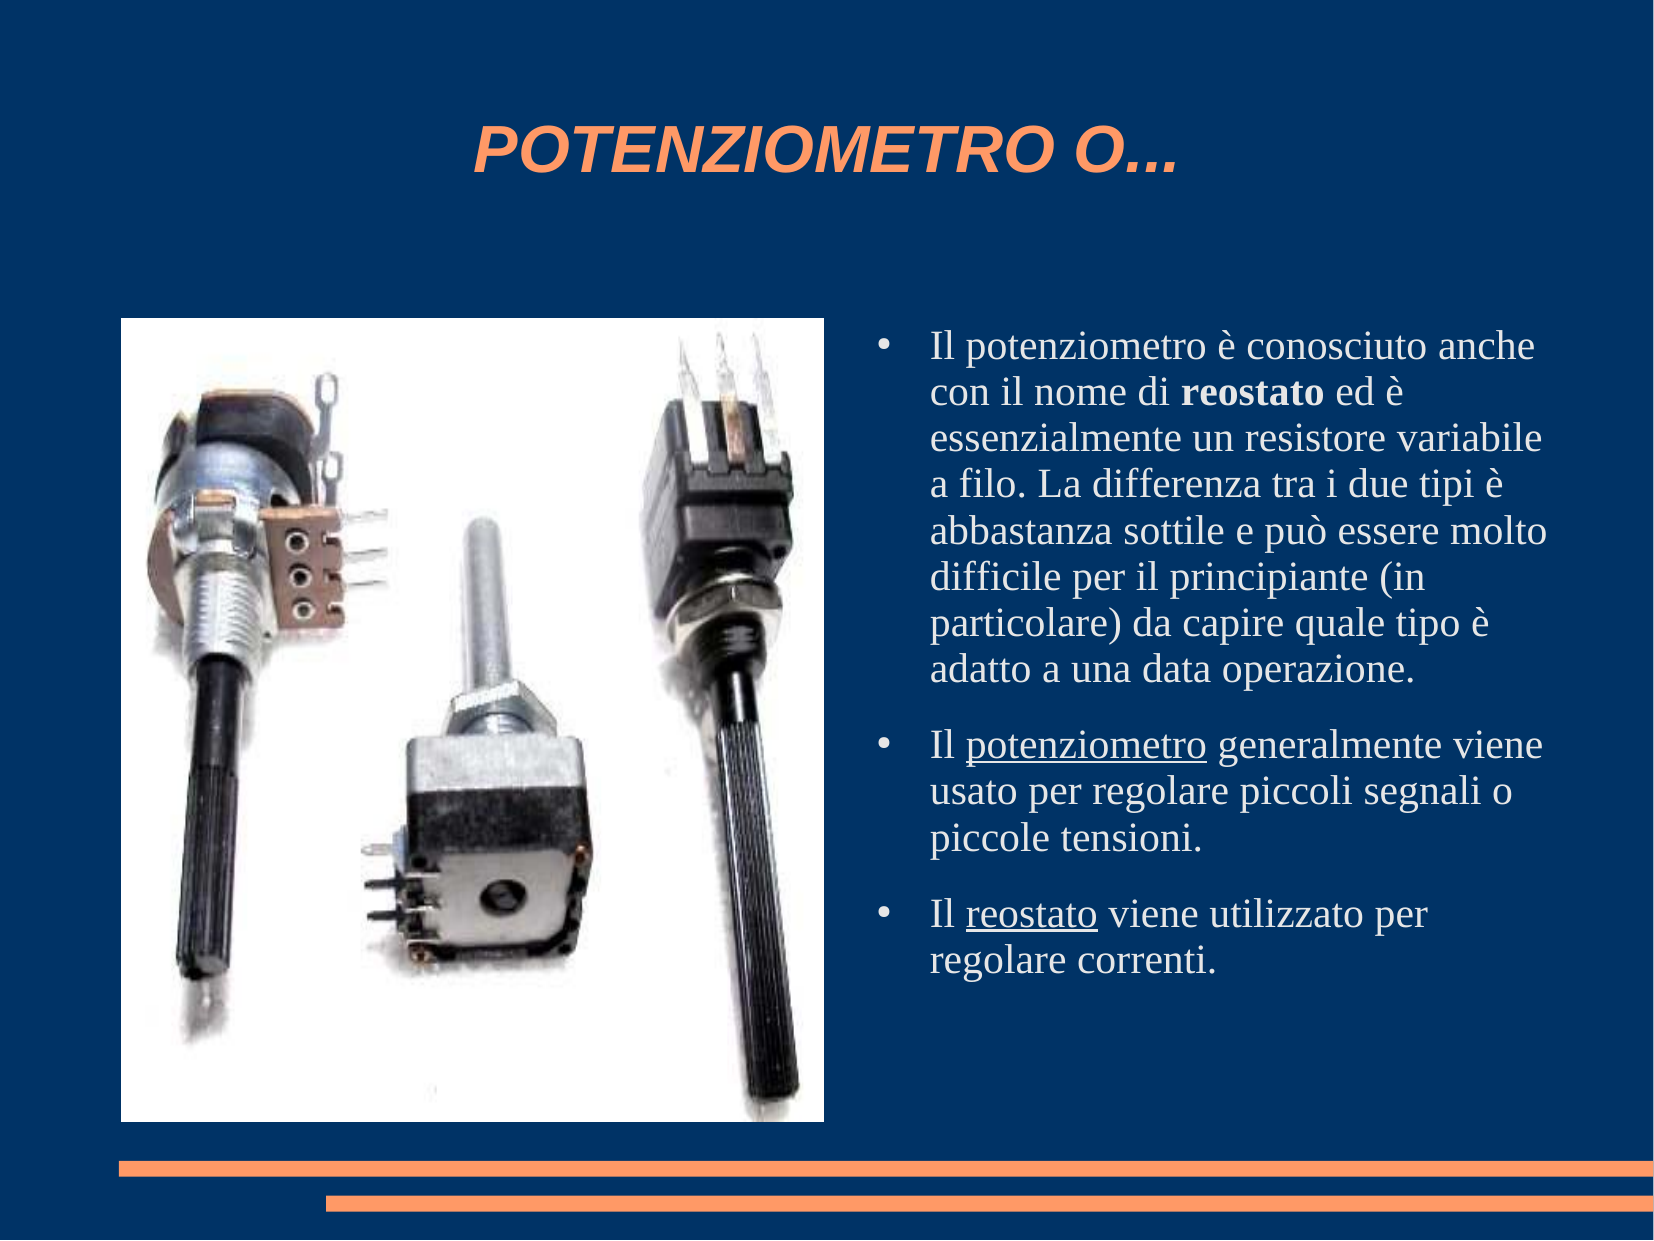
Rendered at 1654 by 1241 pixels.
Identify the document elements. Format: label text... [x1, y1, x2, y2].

picture [121, 318, 824, 1123]
list Il potenziometro è conosciuto anche con il nome di reostato ed è essenzialmente un resistore variabile a filo. La differenza tra i due tipi è abbastanza sottile e può essere molto difficile per il principiante (in particolare) da capire quale tipo è adatto a una data operazione. Il potenziometro generalmente viene usato per regolare piccoli segnali o piccole tensioni. Il reostato viene utilizzato per regolare correnti. [858, 322, 1562, 1132]
title POTENZIOMETRO O... [121, 46, 1534, 254]
